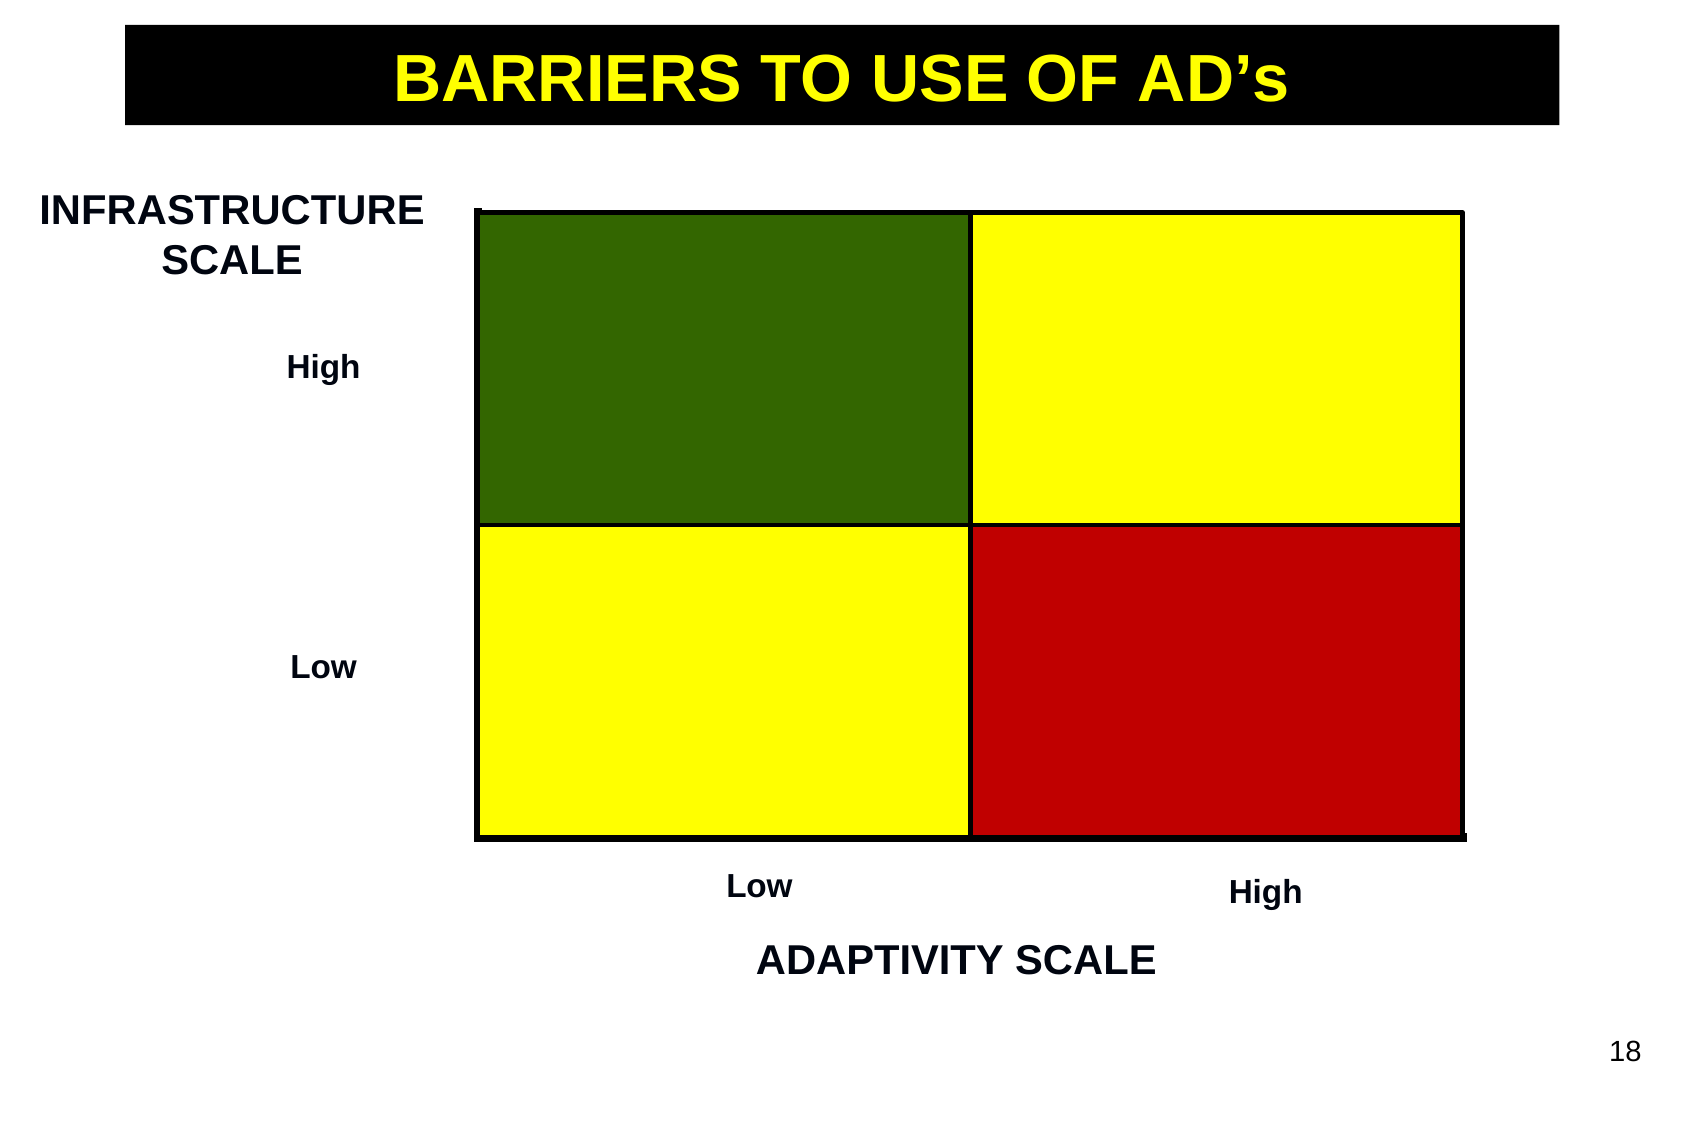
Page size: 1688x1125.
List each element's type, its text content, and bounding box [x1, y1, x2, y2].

text_box ADAPTIVITY SCALE [618, 924, 1294, 991]
text_box Low [660, 856, 858, 913]
text_box High [1167, 862, 1365, 918]
text_box <number> [1343, 1025, 1657, 1101]
text_box High [225, 337, 422, 393]
title BARRIERS TO USE OF AD’s [125, 24, 1560, 126]
text_box Low [225, 637, 422, 693]
text_box INFRASTRUCTURE SCALE [0, 174, 479, 291]
text_box [478, 212, 1463, 838]
